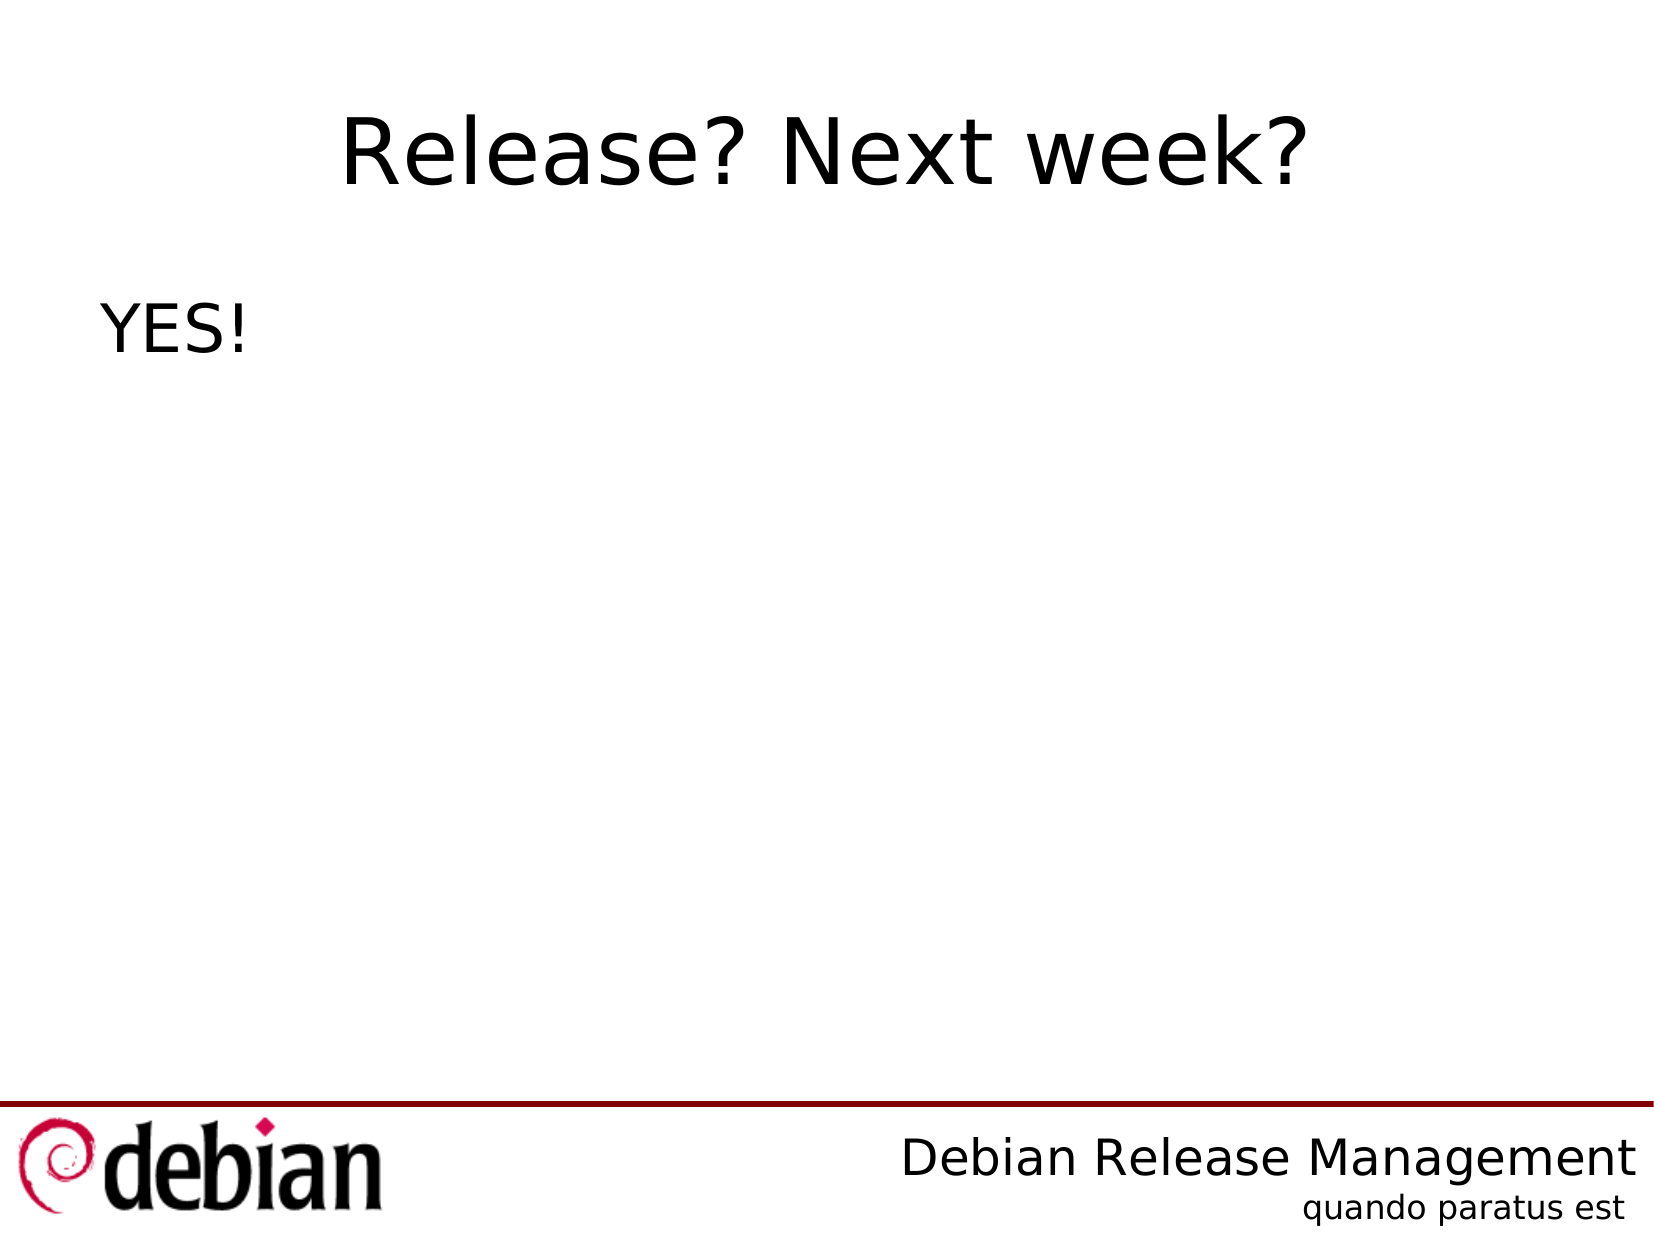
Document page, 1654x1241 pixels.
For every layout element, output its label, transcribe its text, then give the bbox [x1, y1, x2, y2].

list YES! [82, 290, 1571, 1094]
title Release? Next week? [82, 56, 1571, 250]
picture [16, 1110, 420, 1239]
